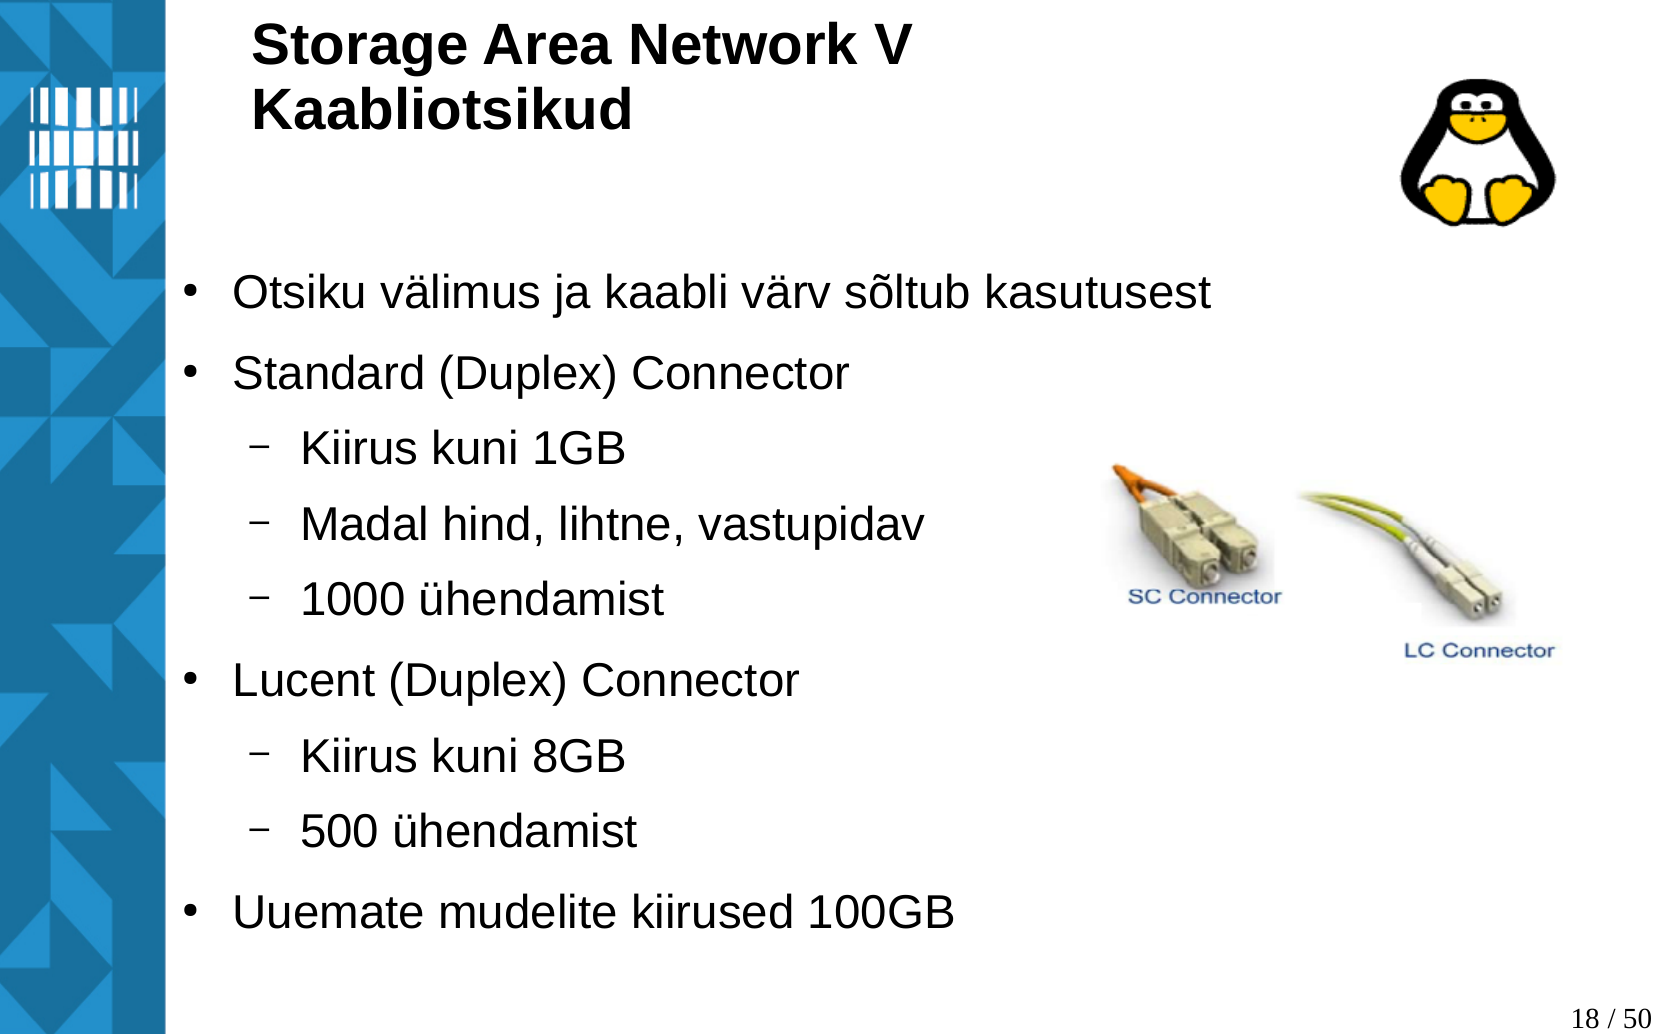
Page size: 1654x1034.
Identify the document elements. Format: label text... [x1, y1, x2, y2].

list Otsiku välimus ja kaabli värv sõltub kasutusest Standard (Duplex) Connector Kiirus kuni 1GB Madal hind, lihtne, vastupidav 1000 ühendamist Lucent (Duplex) Connector Kiirus kuni 8GB 500 ühendamist Uuemate mudelite kiirused 100GB [165, 265, 1359, 948]
picture [1068, 446, 1580, 697]
picture [1346, 35, 1607, 243]
title Storage Area Network V Kaabliotsikud [251, 11, 1040, 142]
